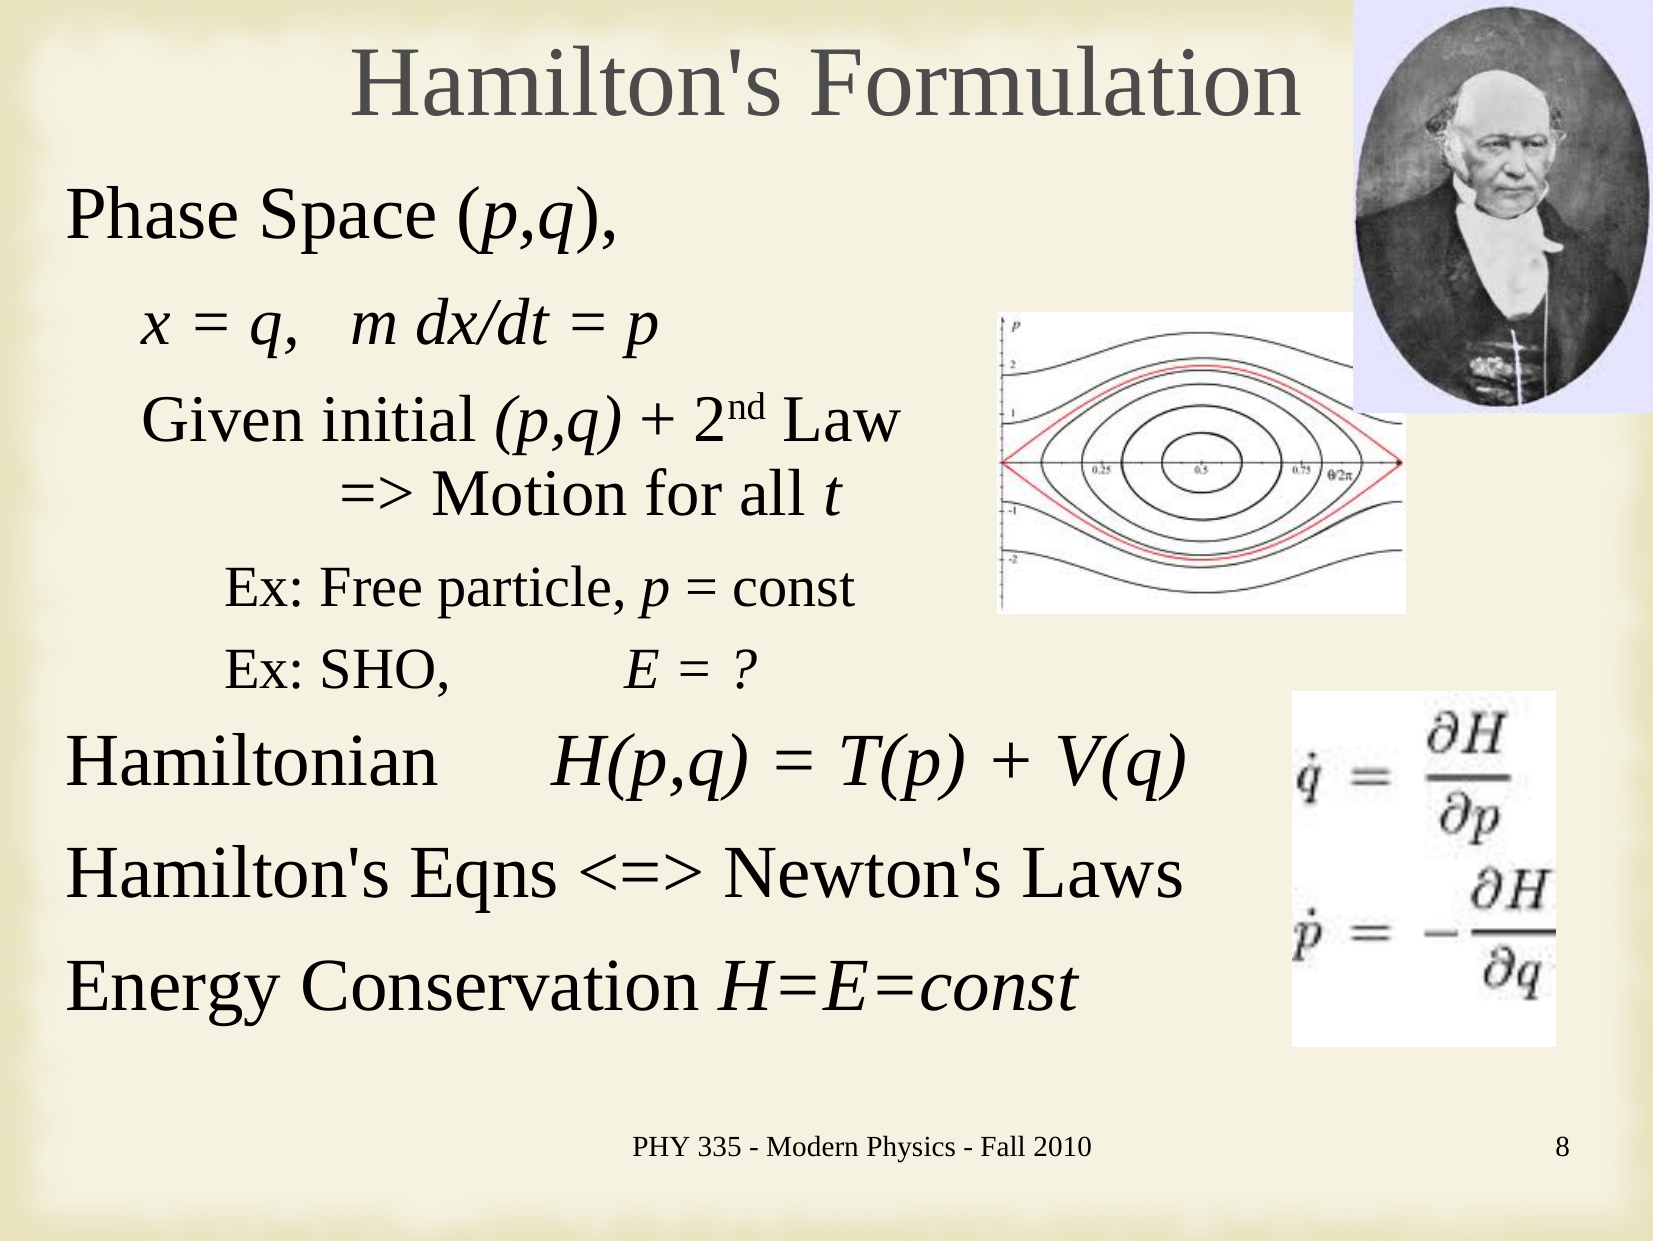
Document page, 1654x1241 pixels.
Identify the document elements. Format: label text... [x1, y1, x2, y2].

title Hamilton's Formulation [82, 0, 1353, 172]
picture [0, 0, 1653, 1241]
list Phase Space (p,q), x = q, m dx/dt = p Given initial (p,q) + 2nd Law => Motion for all t Ex: Free particle, p = const Ex: SHO, E = ? Hamiltonian H(p,q) = T(p) + V(q) Hamilton's Eqns <=> Newton's Laws Energy Conservation H=E=const [47, 172, 1535, 1032]
